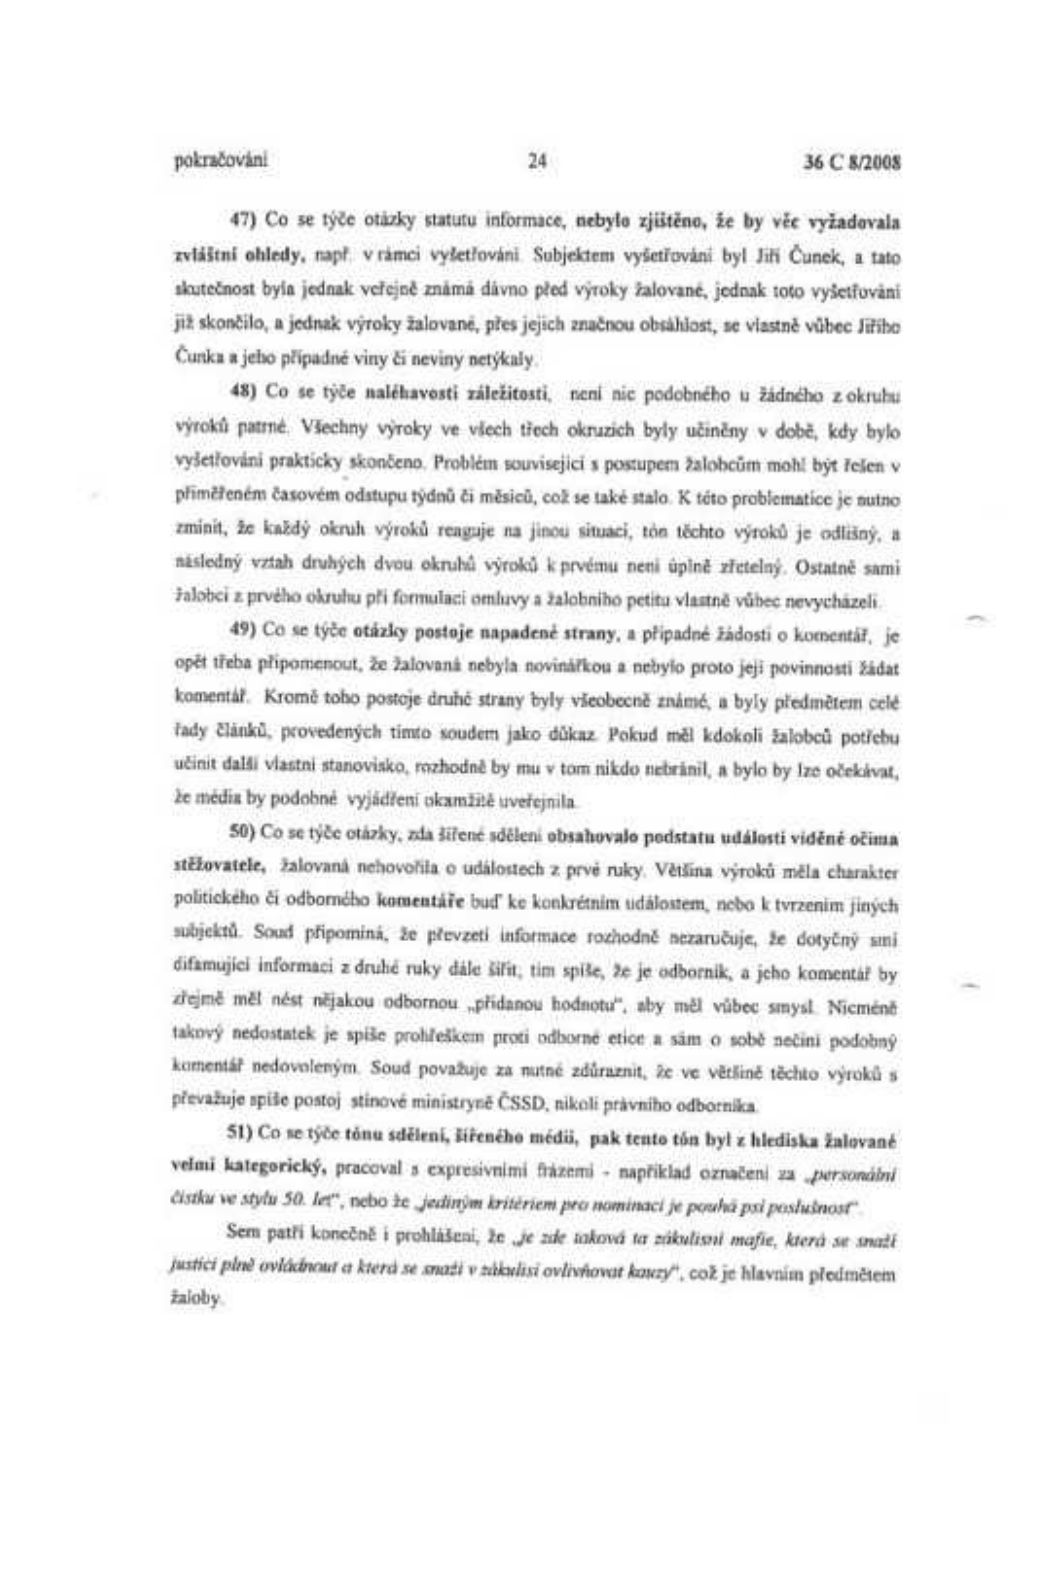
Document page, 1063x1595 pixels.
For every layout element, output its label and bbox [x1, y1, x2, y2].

picture [62, 132, 1008, 1468]
